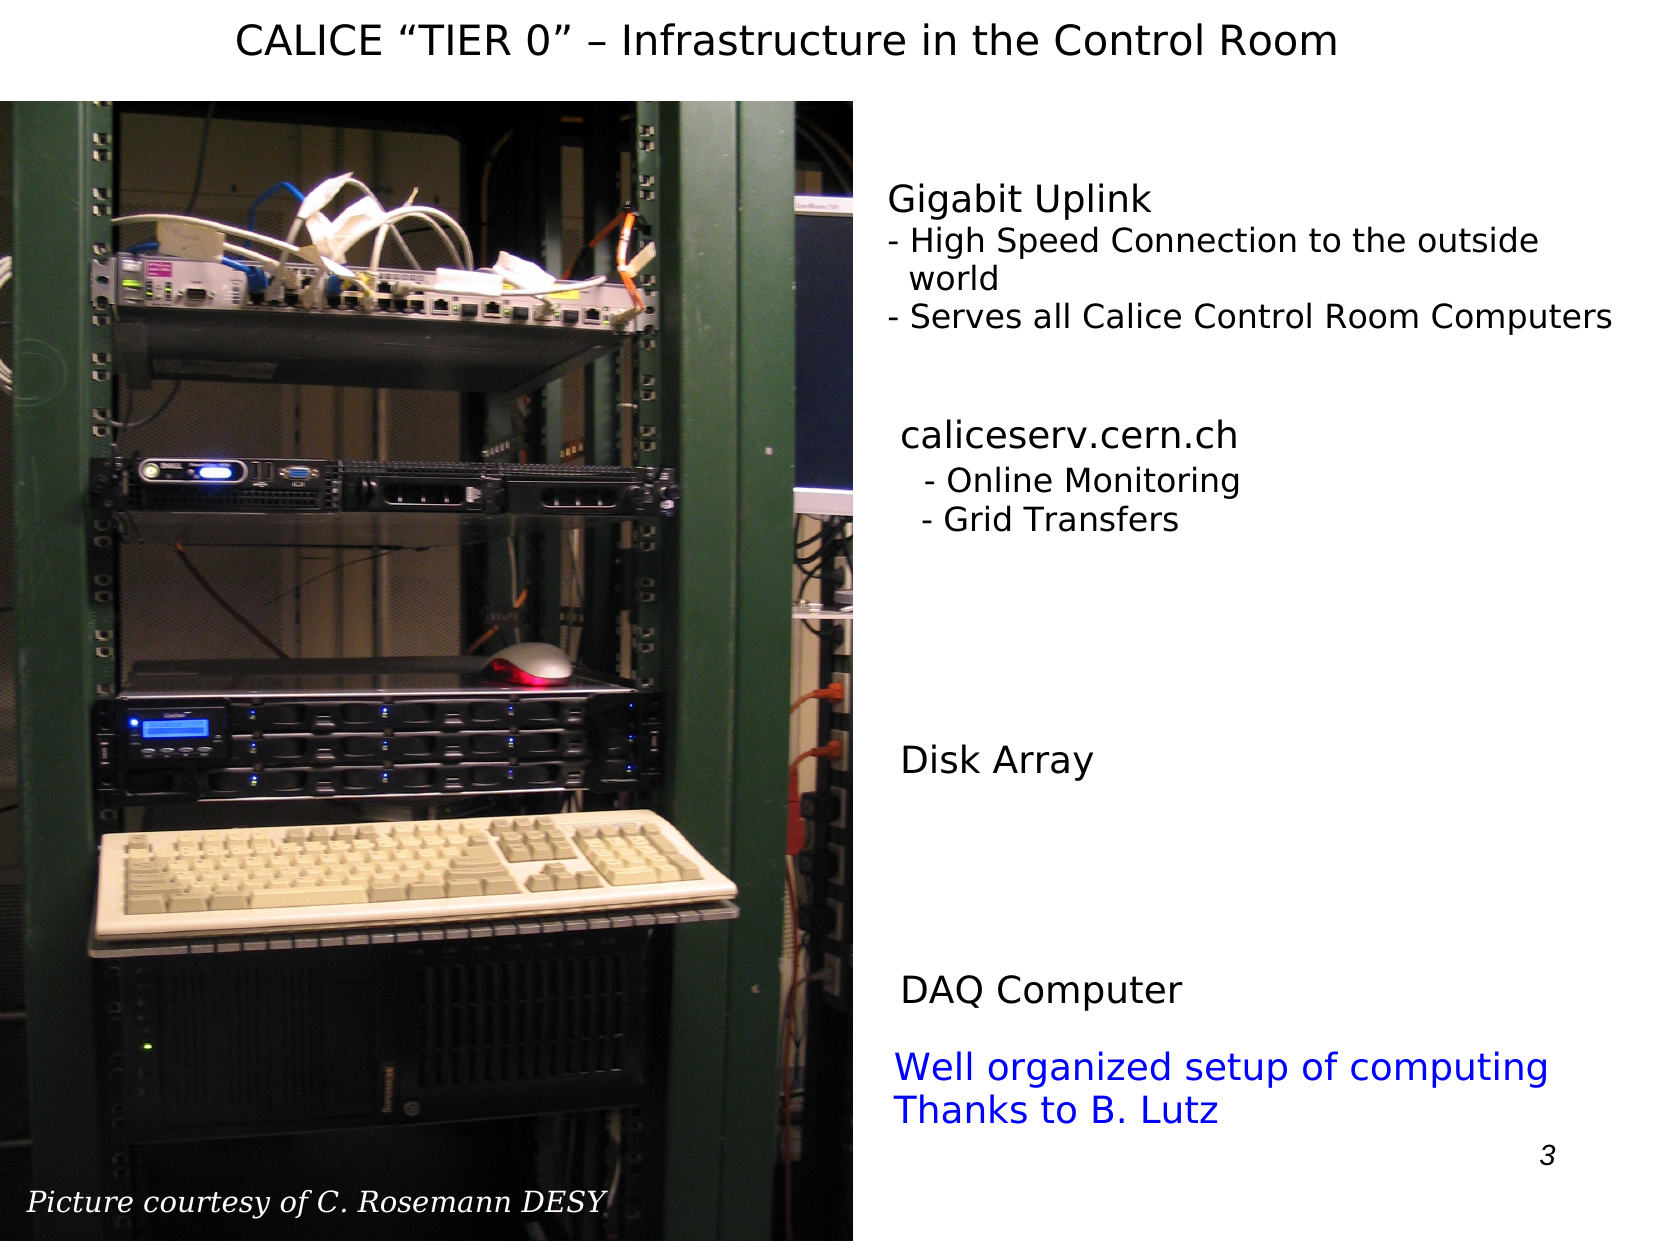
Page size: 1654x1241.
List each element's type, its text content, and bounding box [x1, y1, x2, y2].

text_box Gigabit Uplink - High Speed Connection to the outside world - Serves all Calice Control Room Computers [887, 177, 1601, 337]
text_box Disk Array [900, 738, 1091, 783]
picture [0, 101, 853, 1241]
text_box DAQ Computer [900, 969, 1177, 1013]
text_box CALICE “TIER 0” – Infrastructure in the Control Room [235, 16, 1337, 66]
text_box caliceserv.cern.ch - Online Monitoring - Grid Transfers [900, 413, 1236, 540]
text_box Well organized setup of computing Thanks to B. Lutz [893, 1045, 1537, 1133]
text_box Picture courtesy of C. Rosemann DESY [26, 1185, 596, 1220]
